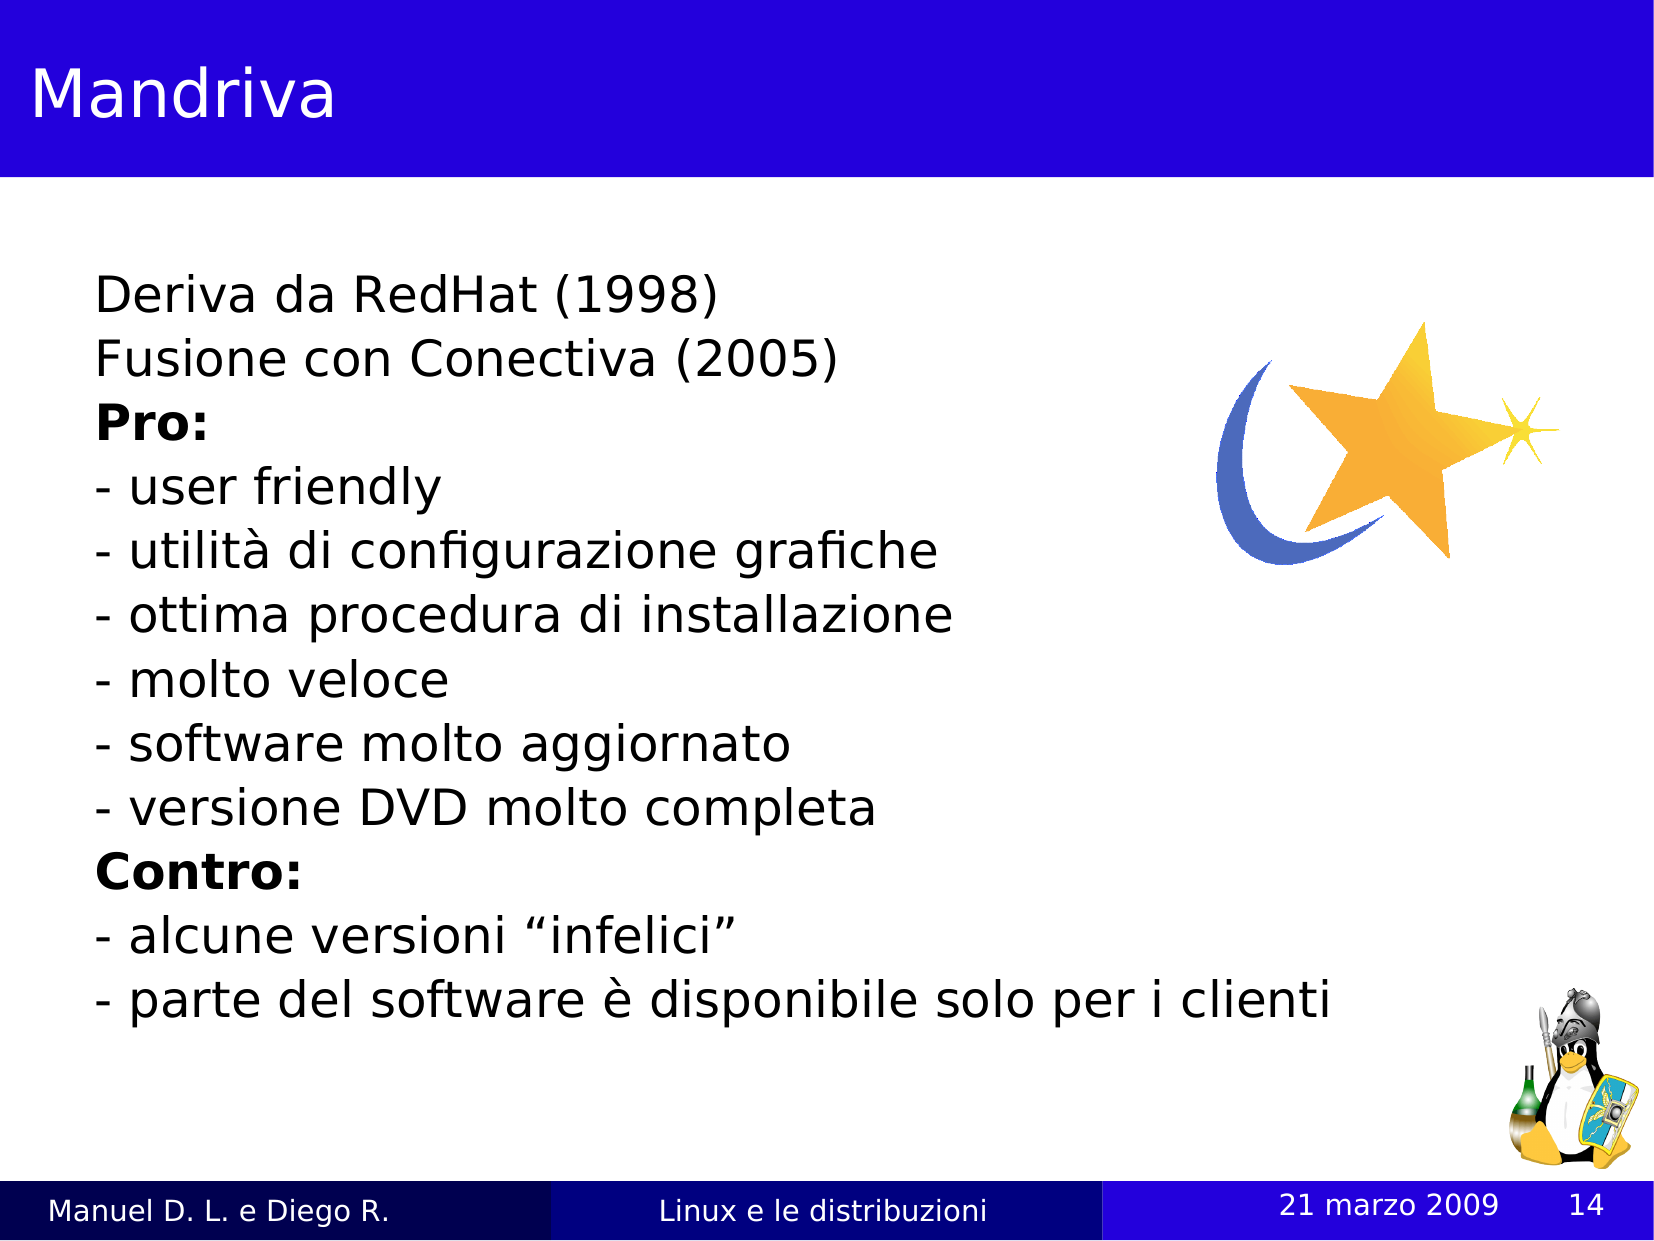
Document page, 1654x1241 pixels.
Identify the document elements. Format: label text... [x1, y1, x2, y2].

picture [1509, 988, 1639, 1169]
title Mandriva [29, 0, 1518, 198]
list Deriva da RedHat (1998) Fusione con Conectiva (2005) Pro: - user friendly - utilità di configurazione grafiche - ottima procedura di installazione - molto veloce - software molto aggiornato - versione DVD molto completa Contro: - alcune versioni “infelici” - parte del software è disponibile solo per i clienti [76, 265, 1565, 1128]
picture [1181, 236, 1595, 650]
